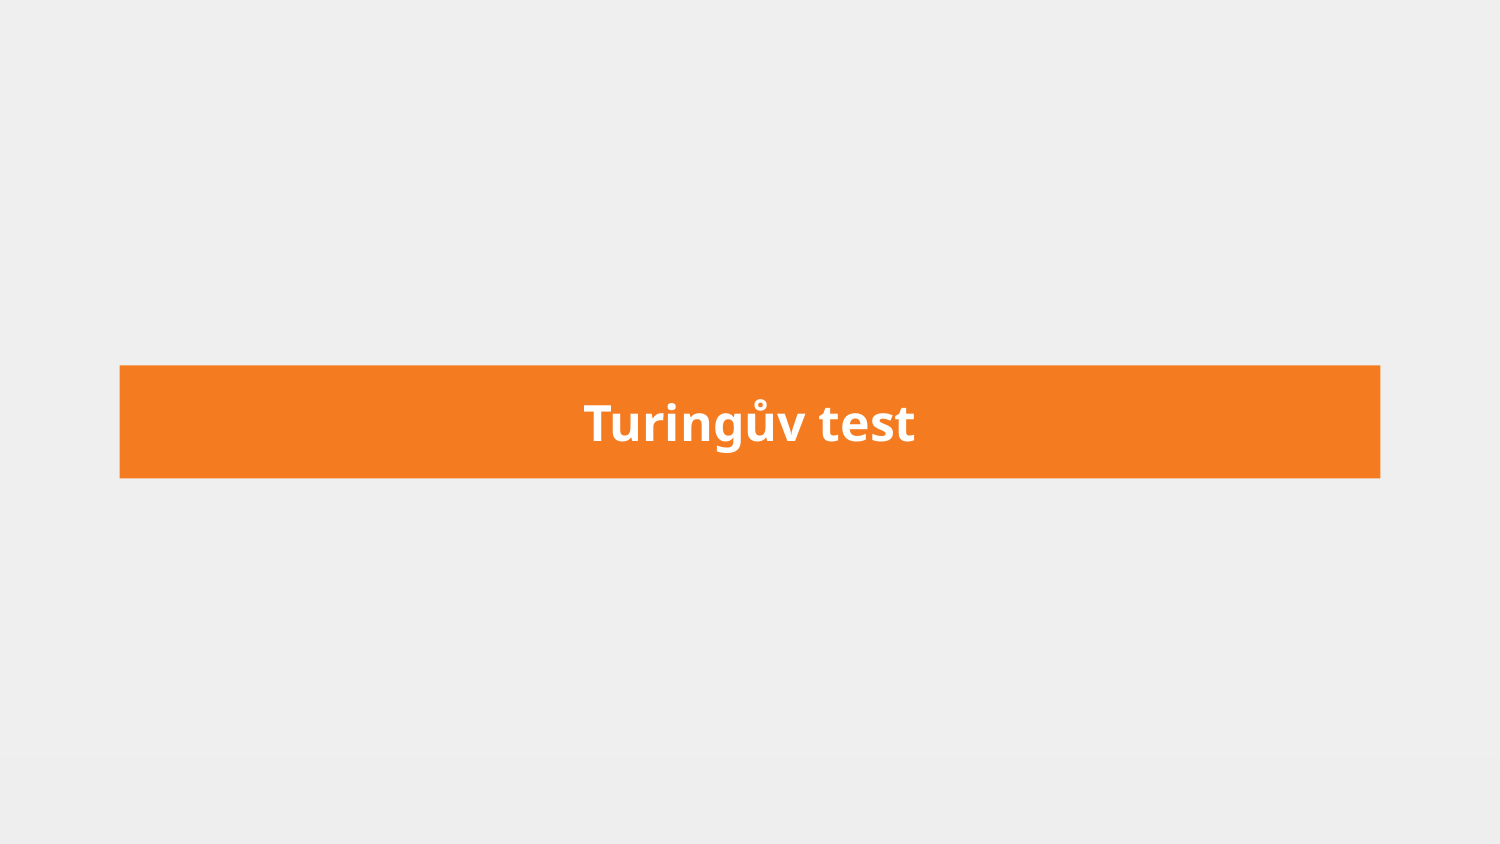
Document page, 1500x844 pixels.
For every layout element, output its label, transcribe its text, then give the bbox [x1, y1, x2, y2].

title Turingův test [119, 365, 1381, 479]
